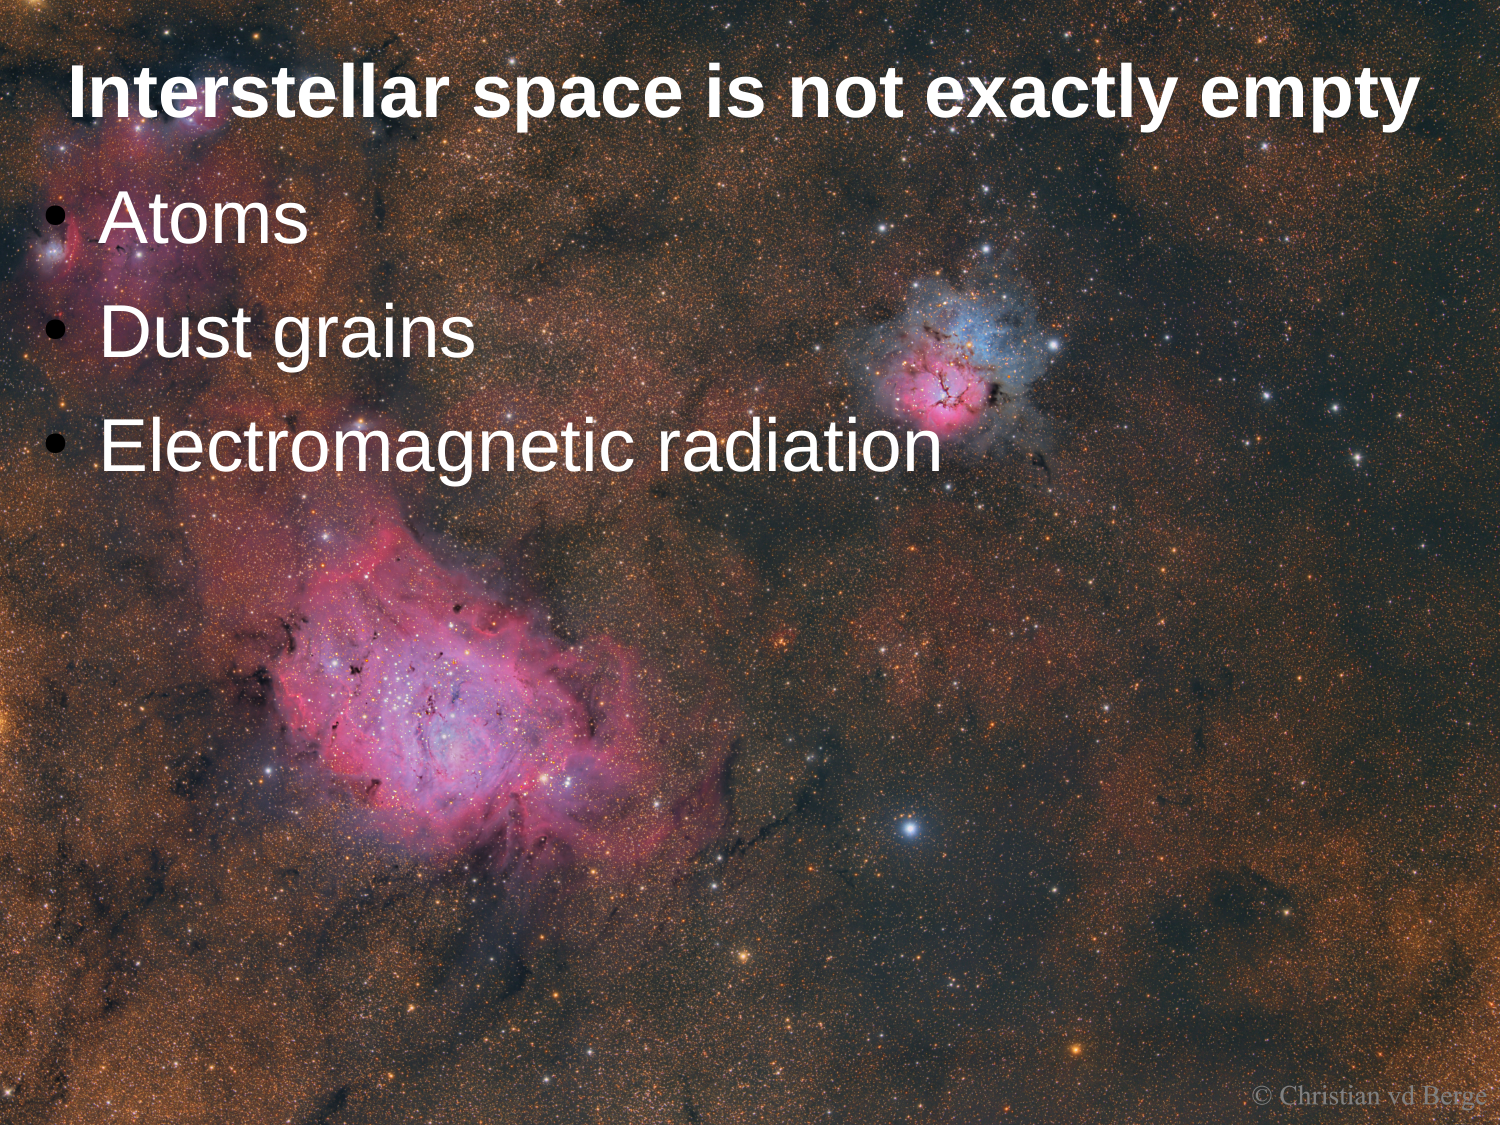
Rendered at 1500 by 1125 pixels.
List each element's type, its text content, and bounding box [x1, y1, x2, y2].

text_box Interstellar space is not exactly empty [52, 42, 1448, 141]
picture [0, 0, 1500, 1125]
text_box Atoms Dust grains Electromagnetic radiation [27, 167, 1483, 915]
